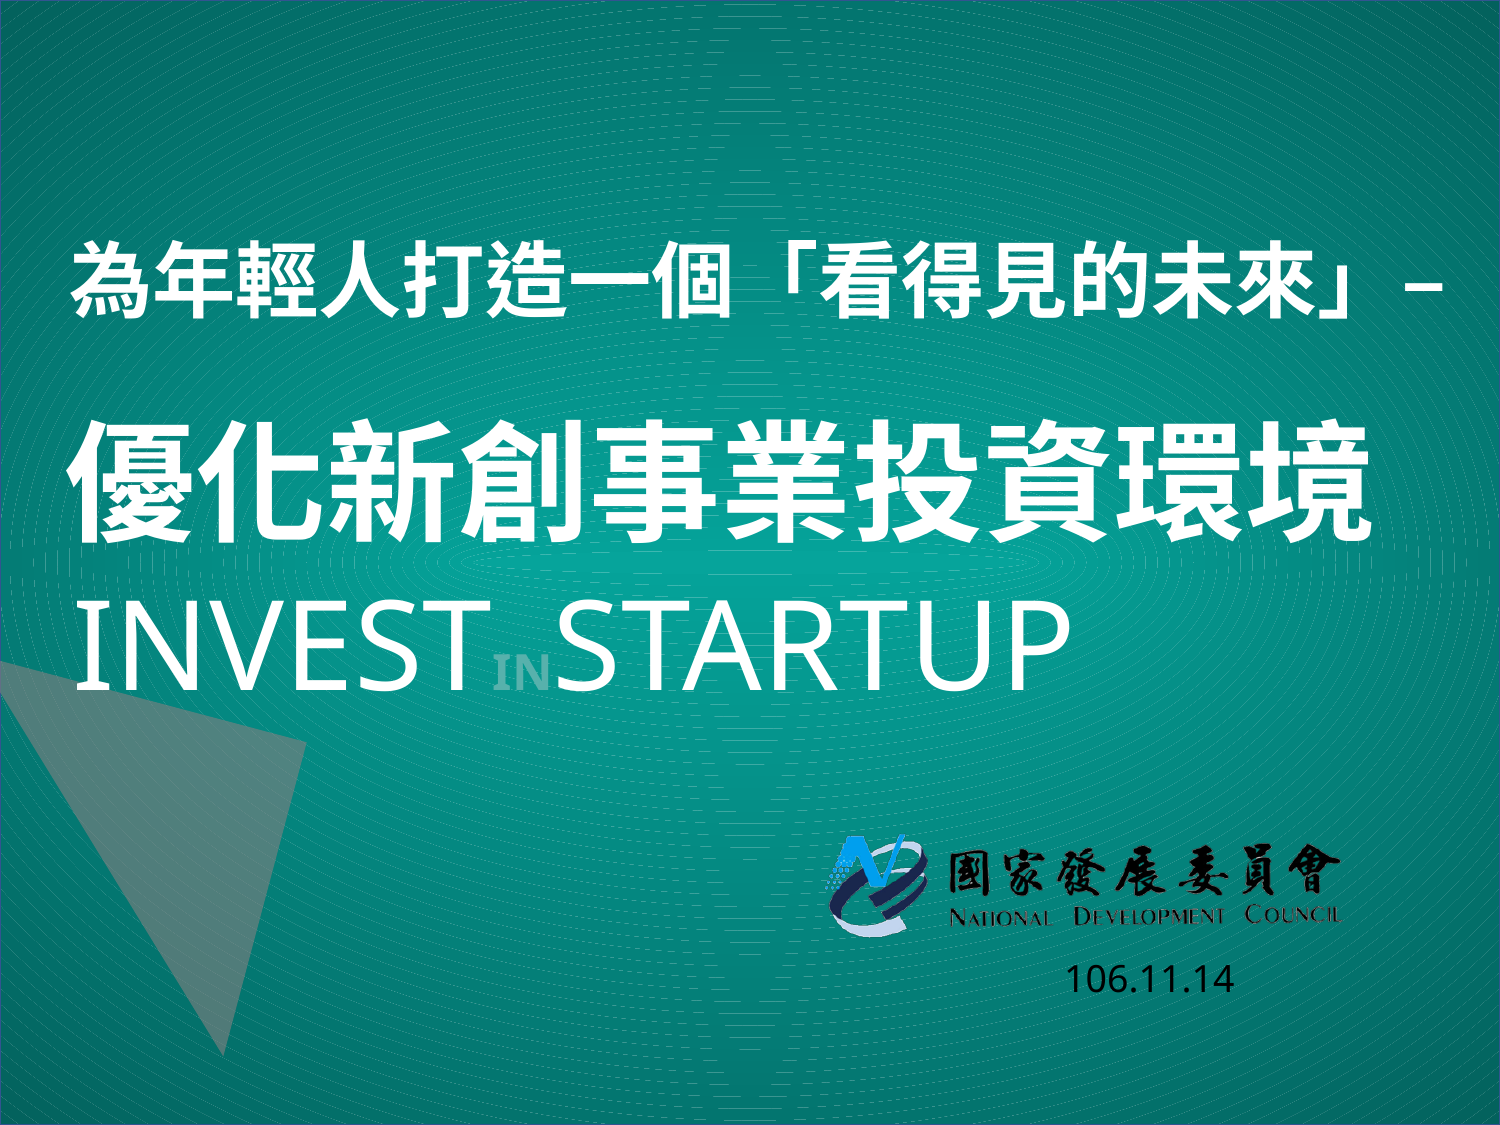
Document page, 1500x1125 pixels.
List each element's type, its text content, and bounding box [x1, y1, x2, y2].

text_box 為年輕人打造一個「看得見的未來」– [54, 220, 1500, 336]
text_box [0, 0, 1500, 1125]
text_box INVESTINSTARTUP [57, 557, 1164, 723]
text_box 106.11.14 [1049, 947, 1250, 1008]
picture [805, 820, 1402, 948]
text_box 優化新創事業投資環境 [49, 392, 1399, 565]
